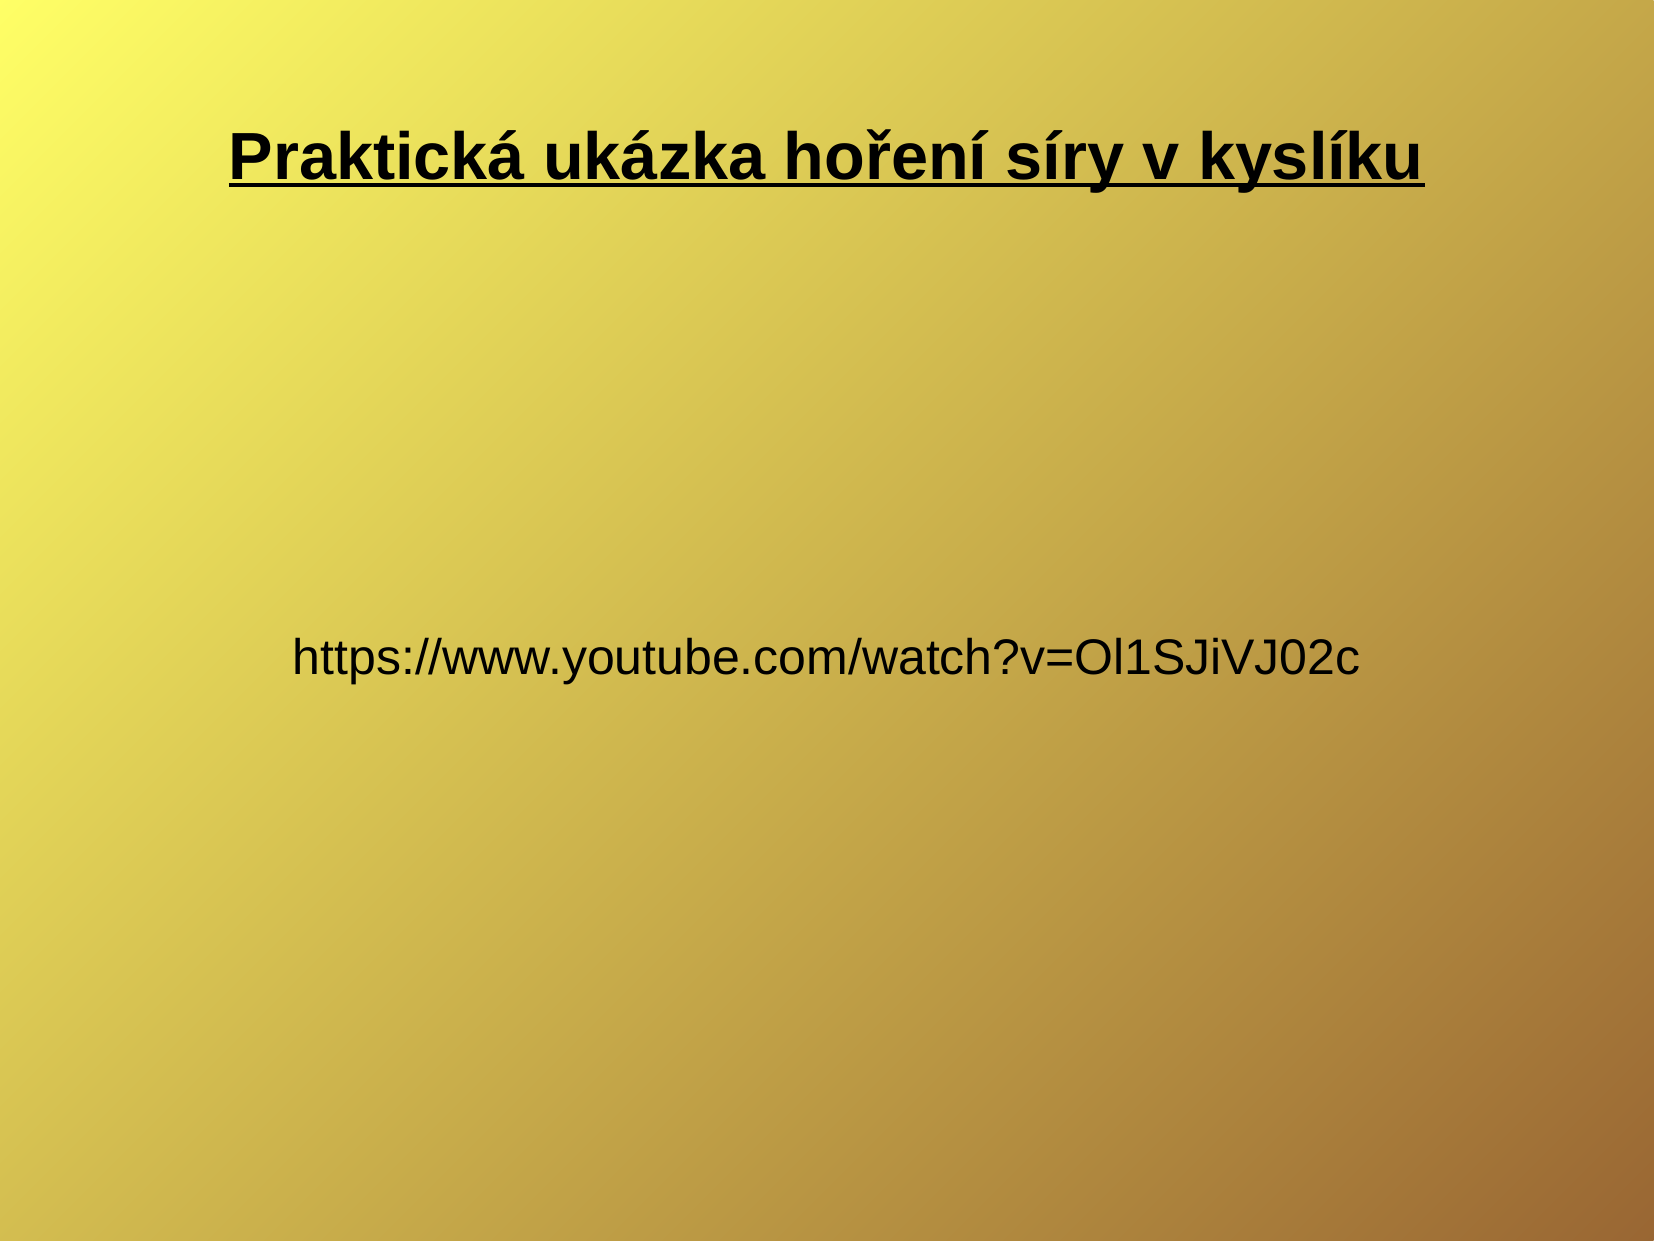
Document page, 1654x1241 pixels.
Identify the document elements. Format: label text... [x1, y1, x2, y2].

subtitle https://www.youtube.com/watch?v=Ol1SJiVJ02c [82, 290, 1571, 1109]
title Praktická ukázka hoření síry v kyslíku [82, 49, 1571, 257]
